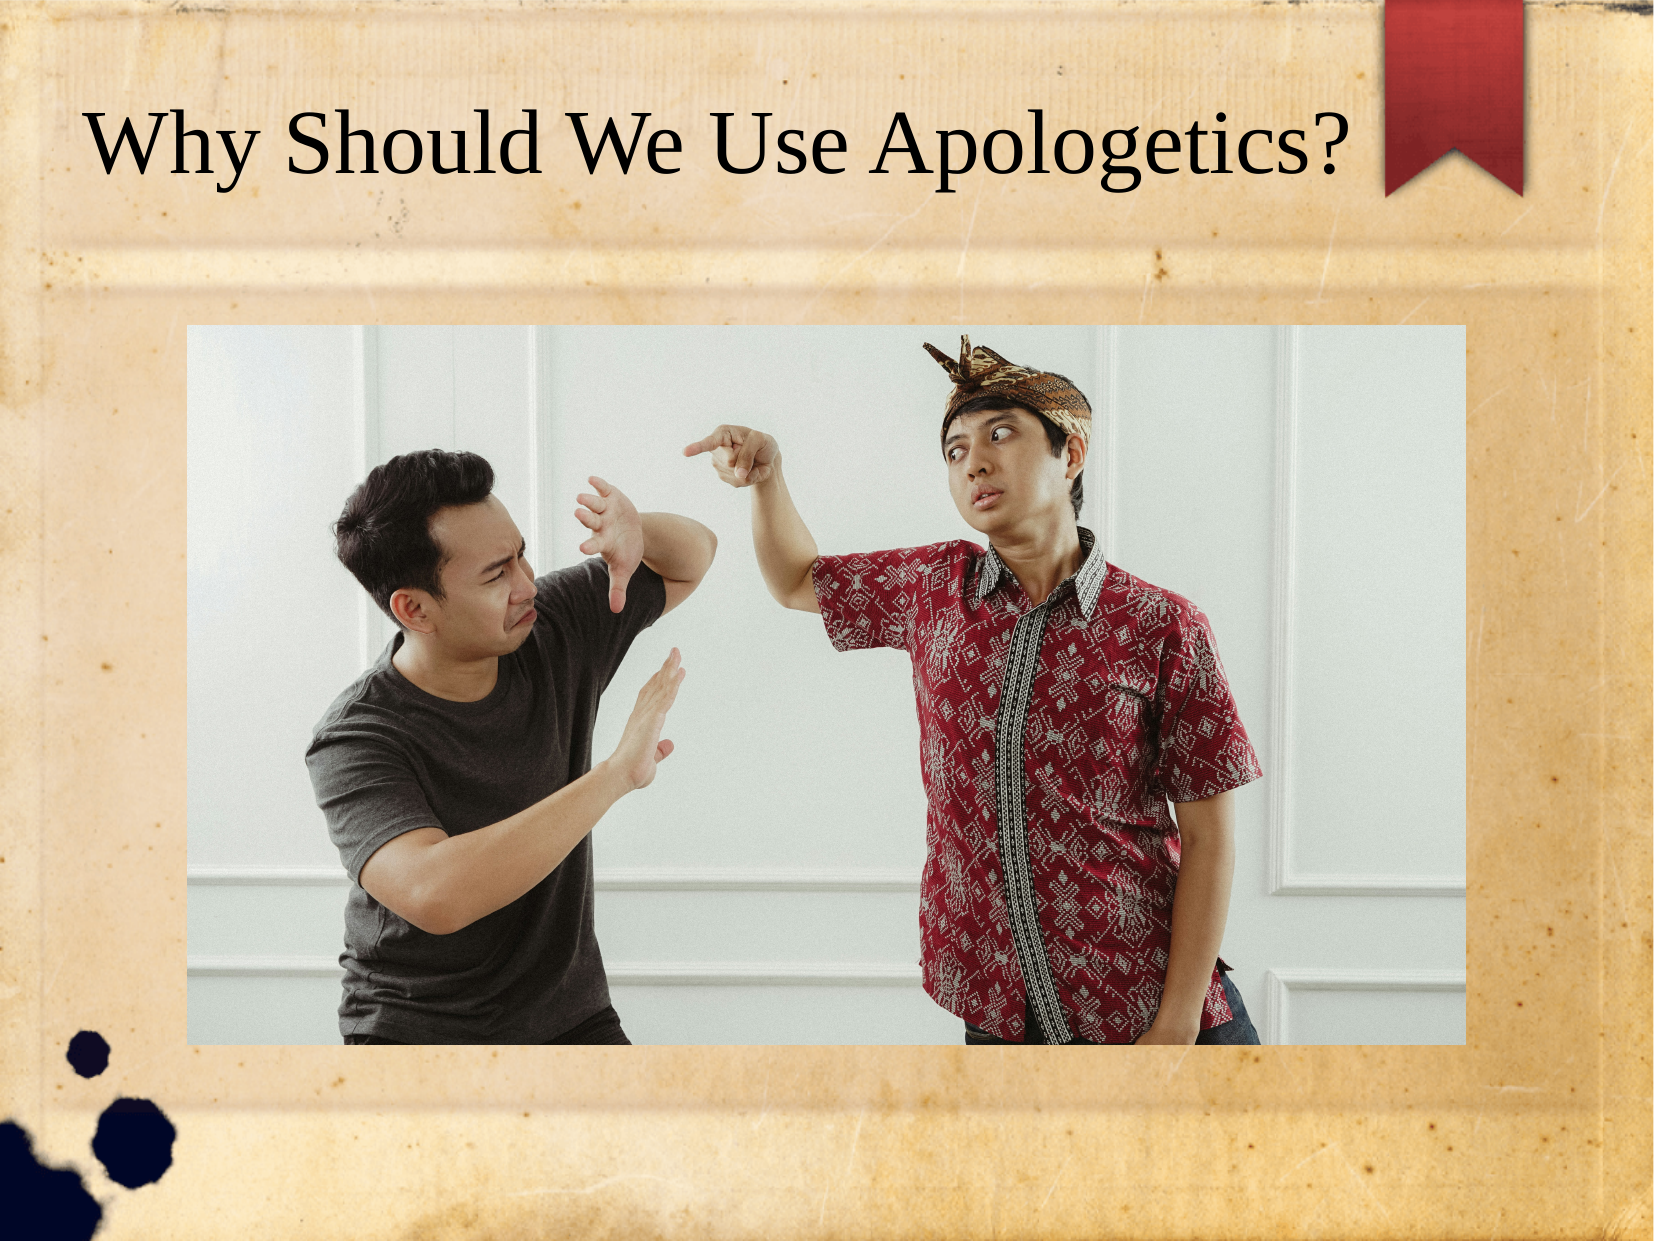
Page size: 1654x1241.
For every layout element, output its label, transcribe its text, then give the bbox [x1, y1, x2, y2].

picture [0, 0, 1654, 1241]
title Why Should We Use Apologetics? [82, 41, 1388, 245]
